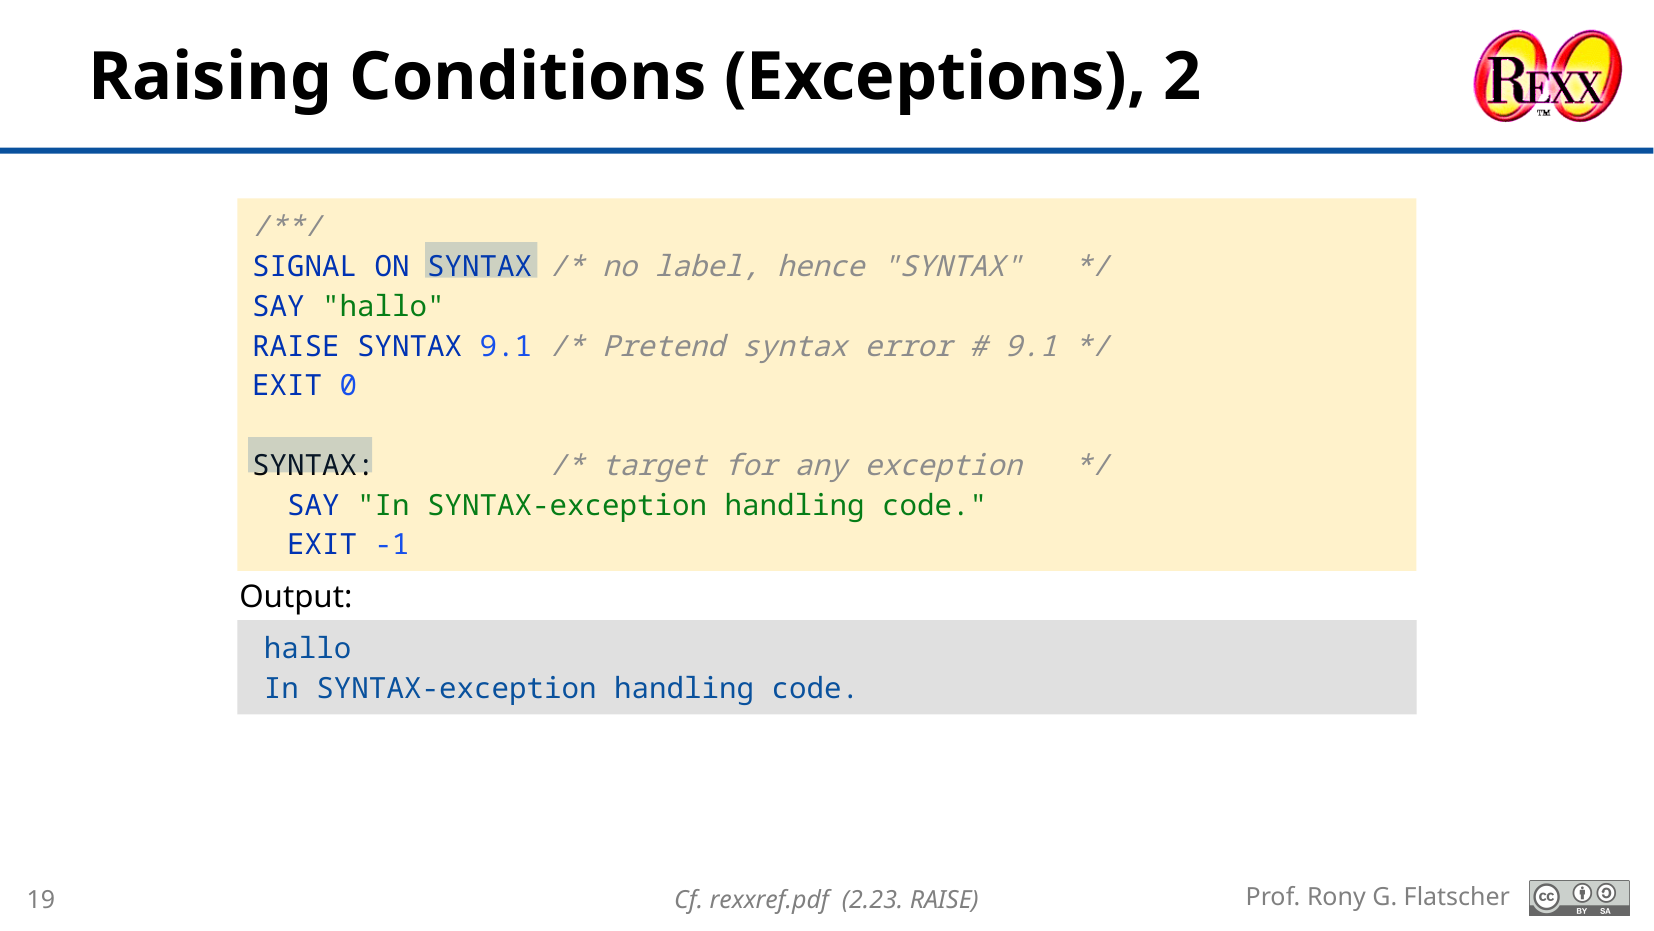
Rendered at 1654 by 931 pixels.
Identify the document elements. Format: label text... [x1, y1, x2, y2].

text_box Cf. rexxref.pdf (2.23. RAISE) [0, 874, 1654, 922]
text_box /**/ SIGNAL ON SYNTAX /* no label, hence "SYNTAX" */ SAY "hallo" RAISE SYNTAX 9.1 /* Pretend syntax error # 9.1 */ EXIT 0 SYNTAX: /* target for any exception */ SAY "In SYNTAX-exception handling code." EXIT -1 [237, 198, 1417, 555]
text_box [425, 242, 538, 278]
text_box Output: [224, 567, 390, 623]
text_box hallo In SYNTAX-exception handling code. [237, 620, 1417, 711]
text_box [248, 437, 373, 473]
title Raising Conditions (Exceptions), 2 [29, 0, 1654, 148]
